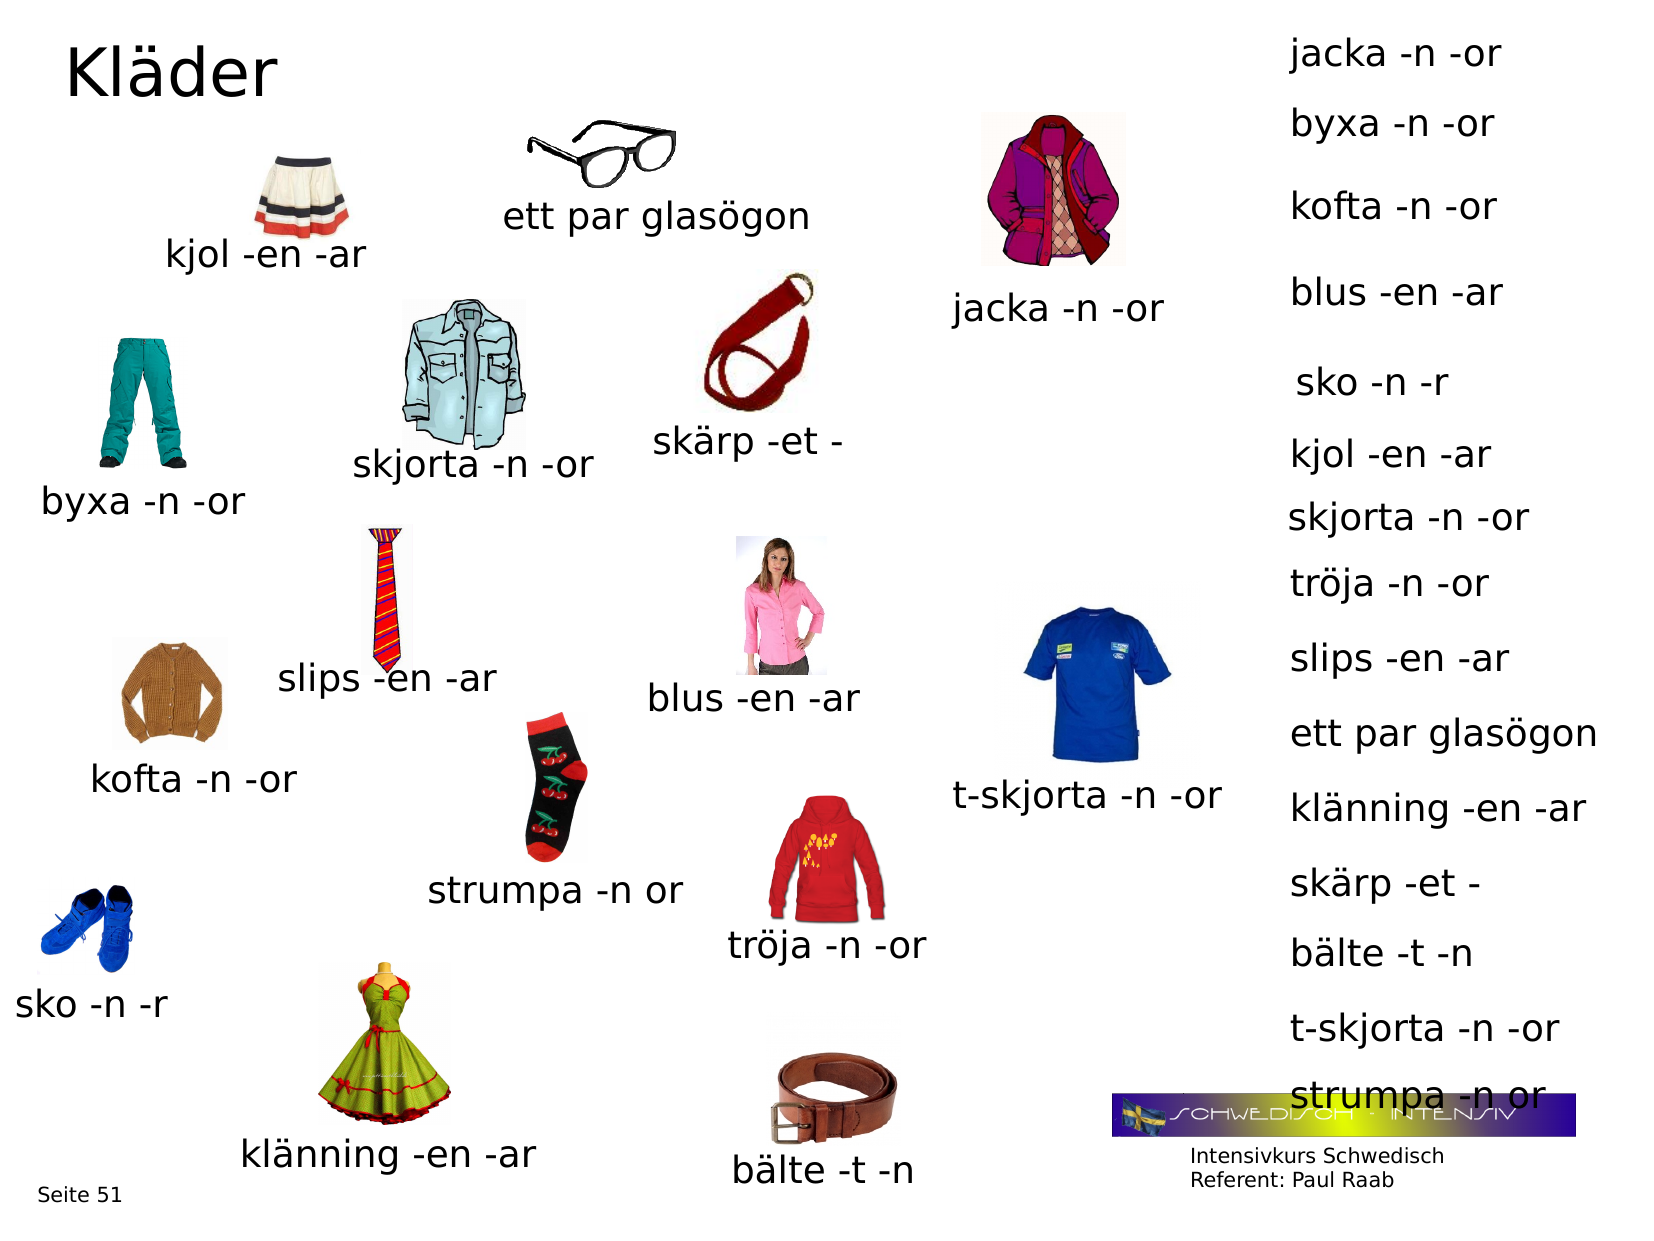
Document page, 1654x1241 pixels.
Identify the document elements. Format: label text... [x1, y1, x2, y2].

text_box slips -en -ar [1275, 629, 1576, 689]
picture [361, 524, 413, 649]
text_box klänning -en -ar [1275, 779, 1613, 839]
picture [675, 269, 867, 413]
picture [1112, 1093, 1576, 1137]
picture [527, 120, 676, 187]
text_box sko -n -r [0, 975, 188, 1034]
text_box strumpa -n or [1275, 1066, 1576, 1125]
text_box kjol -en -ar [1275, 425, 1576, 484]
text_box slips -en -ar [262, 649, 563, 708]
text_box strumpa -n or [412, 861, 713, 920]
text_box ett par glasögon [1275, 704, 1651, 764]
text_box bälte -t -n [716, 1141, 942, 1201]
text_box skjorta -n -or [337, 435, 638, 494]
picture [525, 712, 588, 861]
text_box t-skjorta -n -or [937, 766, 1238, 826]
picture [766, 1012, 901, 1141]
picture [402, 299, 526, 435]
picture [712, 536, 851, 669]
text_box bälte -t -n [1275, 924, 1576, 983]
text_box tröja -n -or [712, 916, 1013, 976]
picture [318, 962, 451, 1125]
text_box tröja -n -or [1275, 554, 1576, 614]
picture [239, 149, 376, 225]
text_box t-skjorta -n -or [1275, 999, 1576, 1058]
picture [98, 337, 188, 469]
text_box kofta -n -or [1275, 177, 1576, 236]
picture [37, 877, 135, 975]
text_box kofta -n -or [75, 750, 338, 809]
text_box skärp -et - [1275, 854, 1501, 914]
text_box skjorta -n -or [1272, 488, 1573, 547]
text_box ett par glasögon [487, 187, 863, 246]
picture [112, 637, 228, 750]
text_box blus -en -ar [631, 669, 932, 729]
picture [750, 787, 901, 916]
text_box blus -en -ar [1275, 263, 1576, 322]
text_box kjol -en -ar [150, 225, 451, 284]
text_box jacka -n -or [1275, 23, 1576, 83]
text_box Kläder [49, 26, 301, 120]
text_box jacka -n -or [937, 279, 1238, 338]
text_box klänning -en -ar [225, 1125, 563, 1184]
picture [981, 112, 1126, 266]
text_box sko -n -r [1280, 353, 1469, 412]
text_box byxa -n -or [25, 472, 326, 531]
picture [994, 581, 1201, 766]
text_box skärp -et - [637, 412, 863, 471]
text_box byxa -n -or [1275, 94, 1576, 154]
